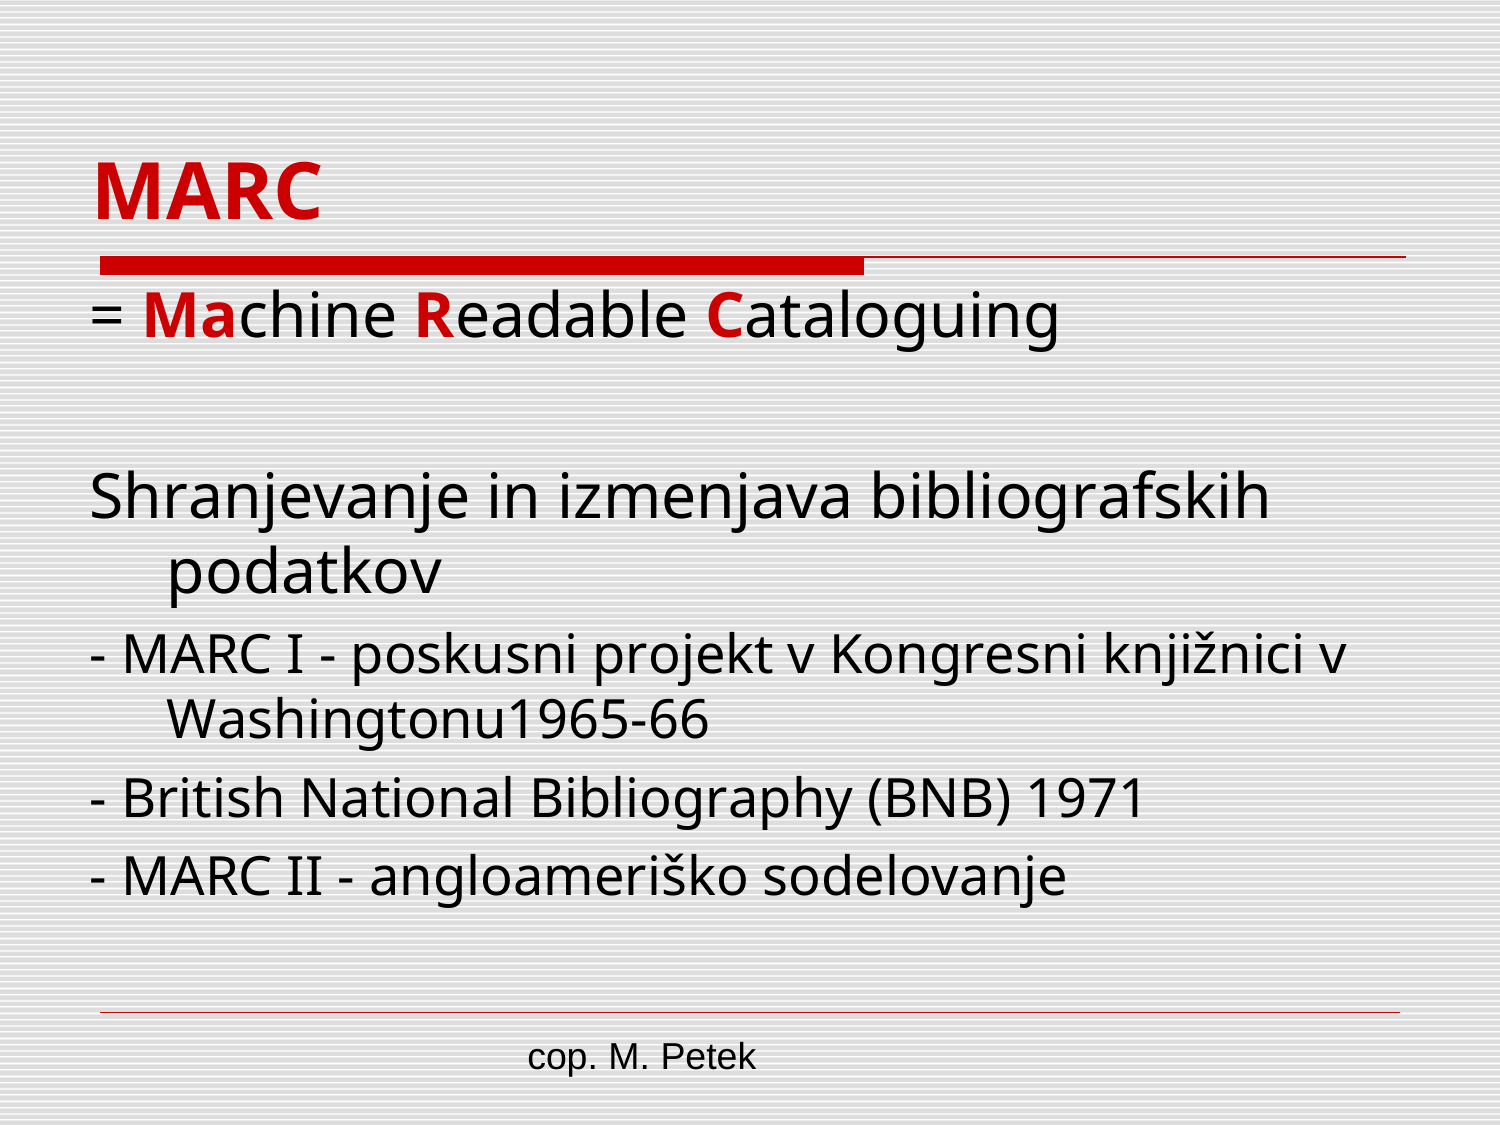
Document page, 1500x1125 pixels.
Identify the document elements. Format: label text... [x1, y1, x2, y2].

picture [0, 0, 1500, 1125]
title MARC [76, 66, 1427, 244]
list = Machine Readable Cataloguing Shranjevanje in izmenjava bibliografskih podatkov - MARC I - poskusni projekt v Kongresni knjižnici v Washingtonu1965-66 - British National Bibliography (BNB) 1971 - MARC II - angloameriško sodelovanje [74, 267, 1459, 1083]
